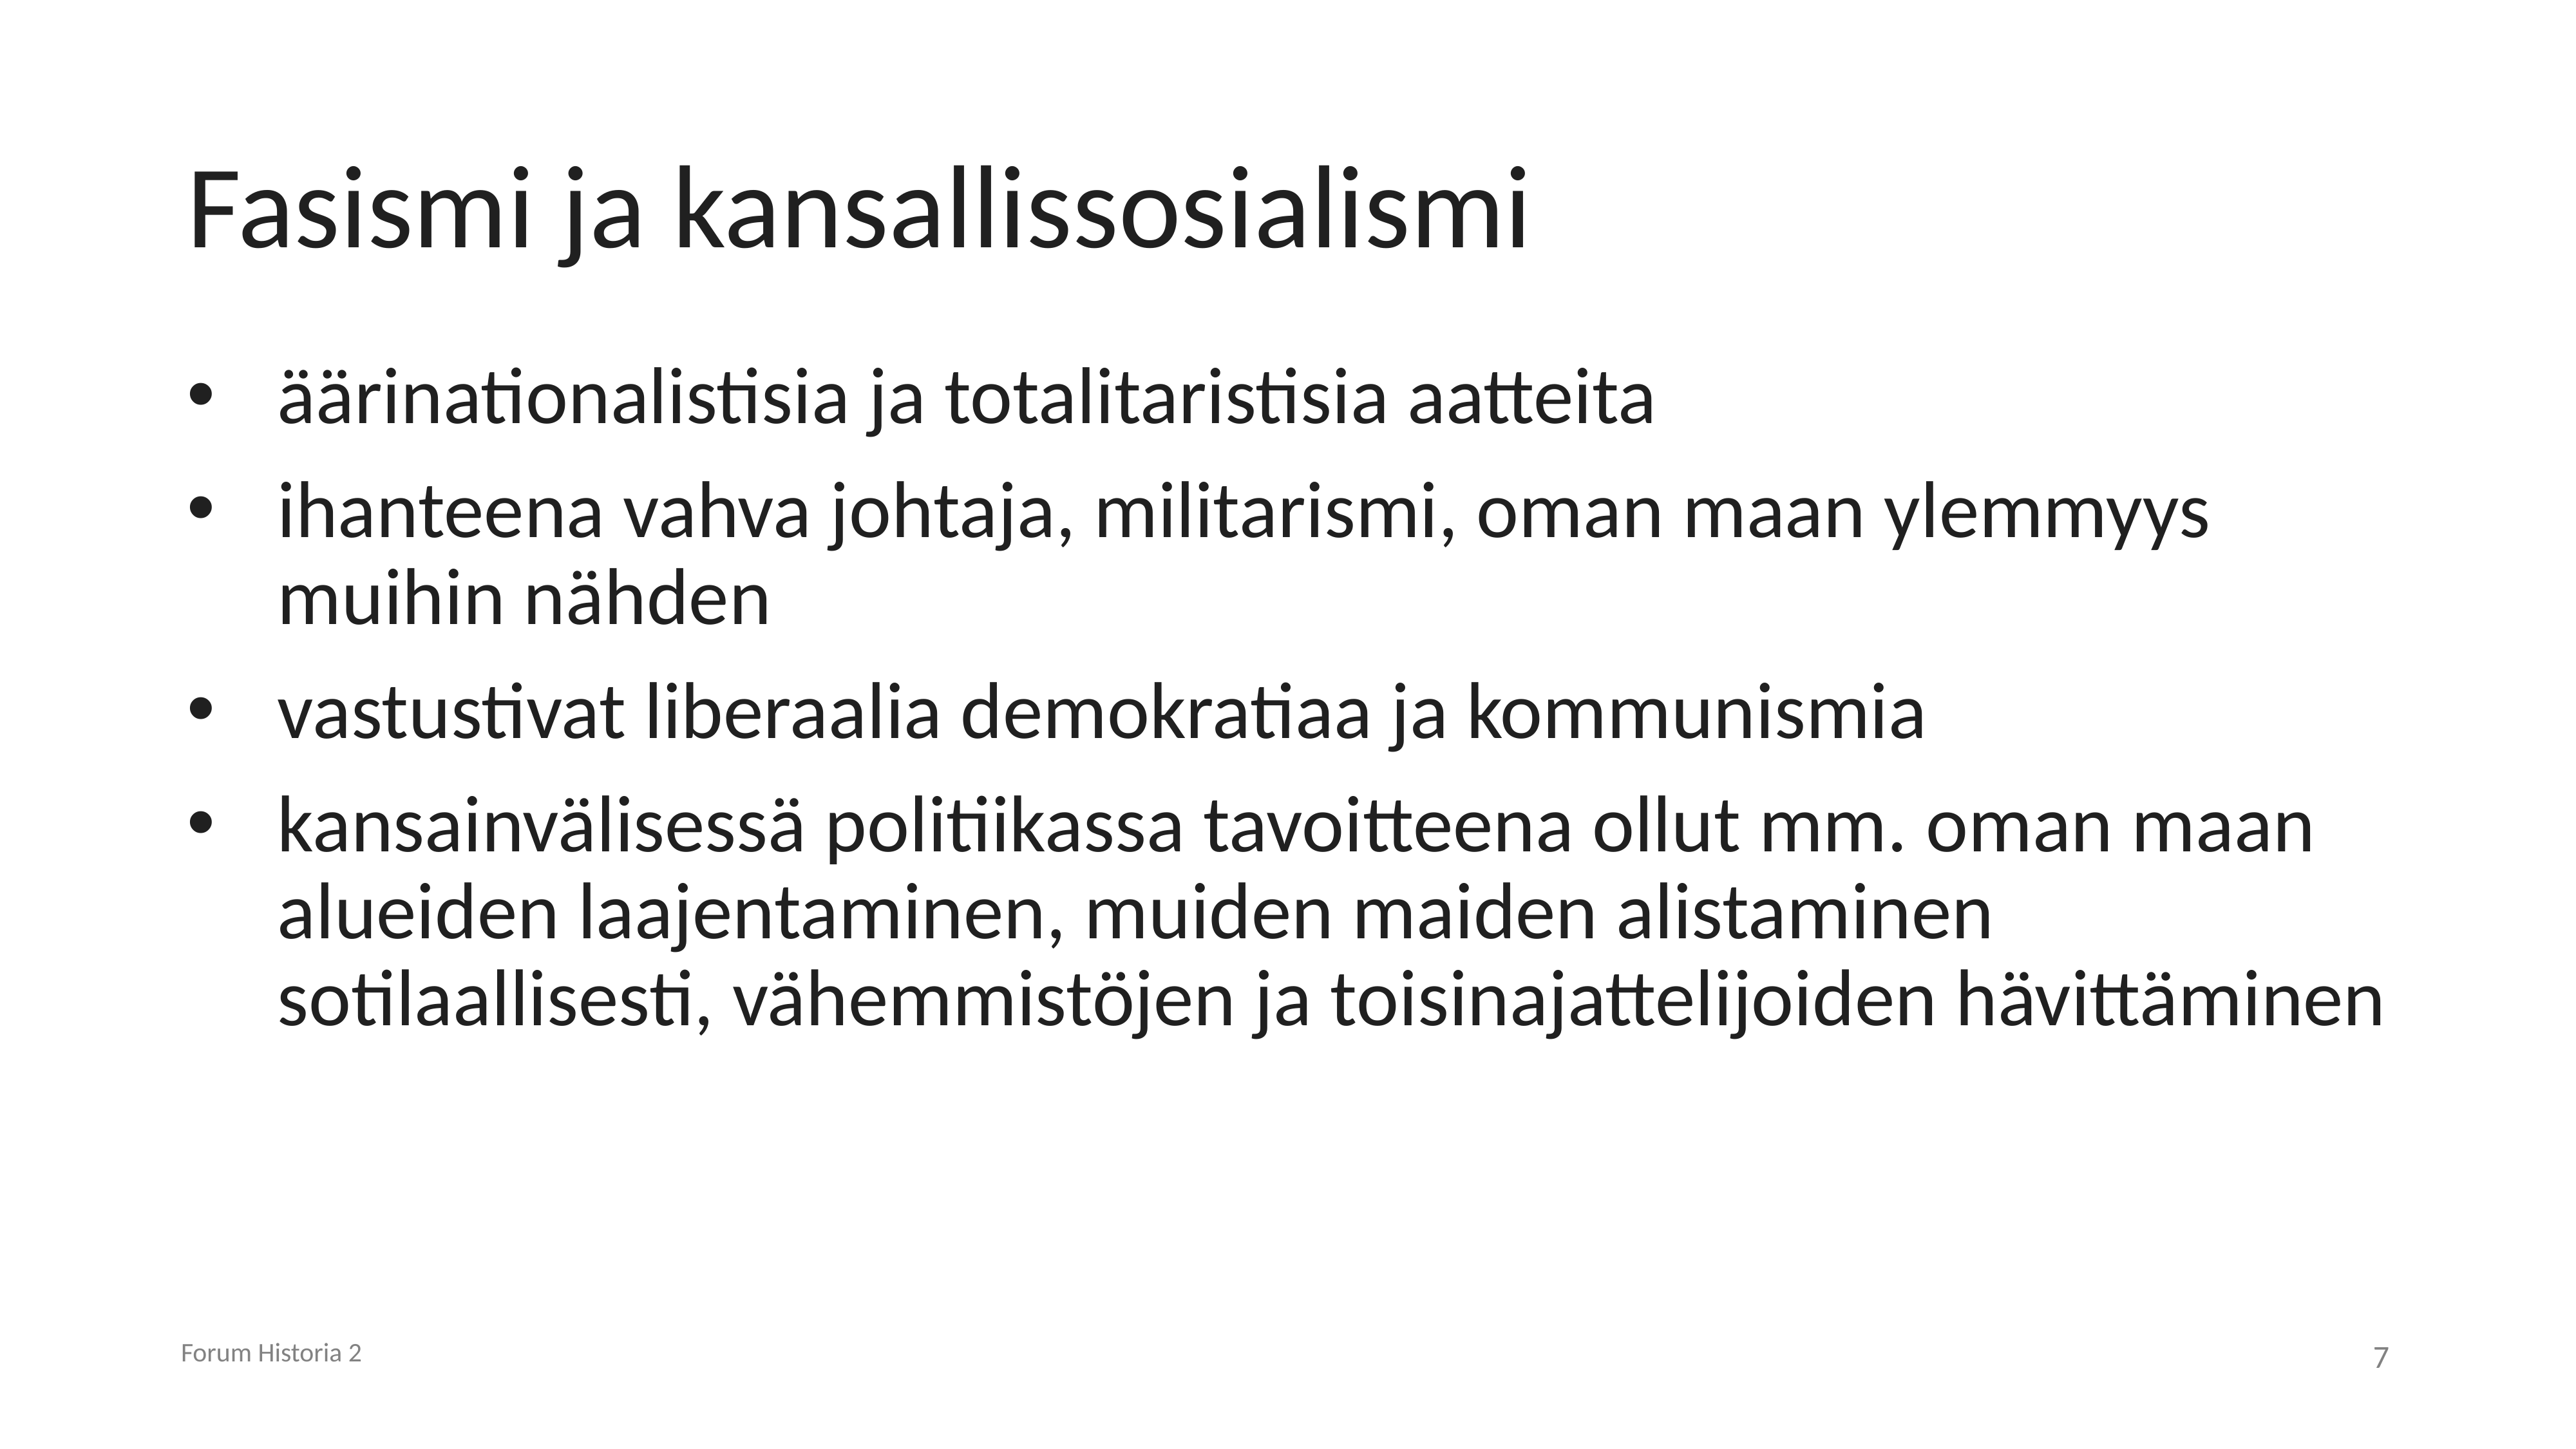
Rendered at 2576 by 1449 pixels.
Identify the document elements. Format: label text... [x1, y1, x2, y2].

title Fasismi ja kansallissosialismi [177, 69, 2399, 350]
footer Forum Historia 2 [171, 1294, 1041, 1372]
slide_number <numero> [1819, 1302, 2399, 1380]
list äärinationalistisia ja totalitaristisia aatteita ihanteena vahva johtaja, militarismi, oman maan ylemmyys muihin nähden vastustivat liberaalia demokratiaa ja kommunismia kansainvälisessä politiikassa tavoitteena ollut mm. oman maan alueiden laajentaminen, muiden maiden alistaminen sotilaallisesti, vähemmistöjen ja toisinajattelijoiden hävittäminen [177, 350, 2399, 1295]
